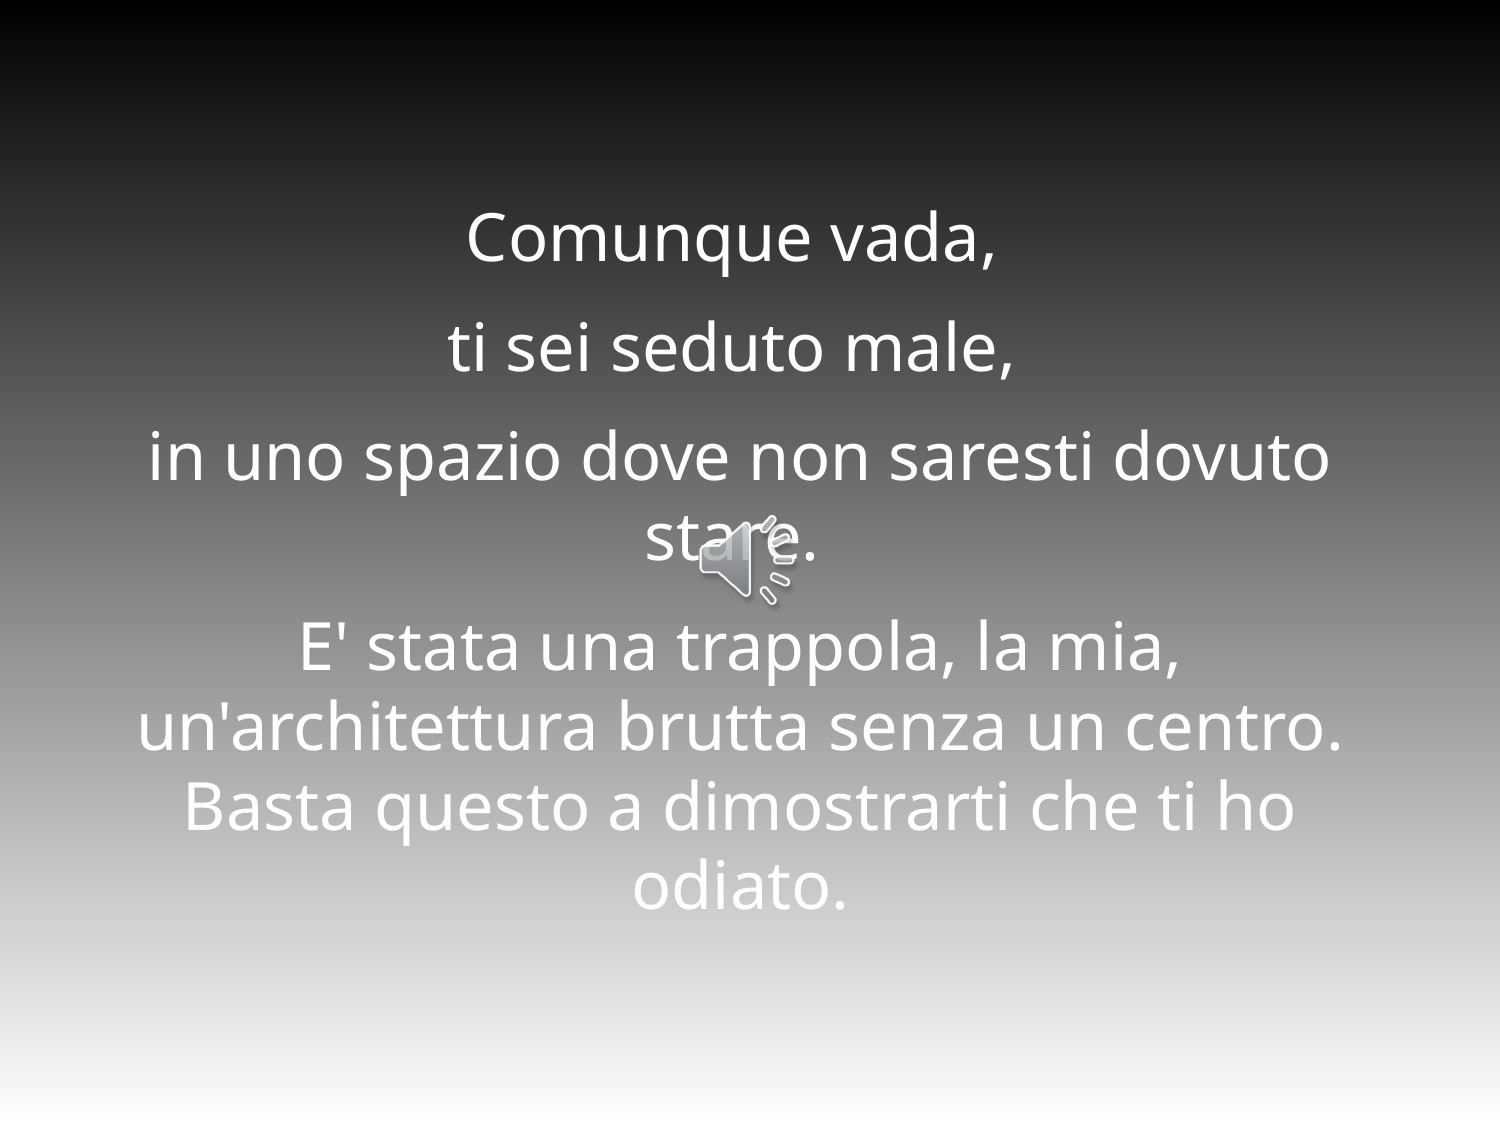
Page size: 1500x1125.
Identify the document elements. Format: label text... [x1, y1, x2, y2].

list Comunque vada, ti sei seduto male, in uno spazio dove non saresti dovuto stare. E' stata una trappola, la mia, un'architettura brutta senza un centro. Basta questo a dimostrarti che ti ho odiato. [65, 78, 1416, 1024]
picture [699, 512, 800, 613]
